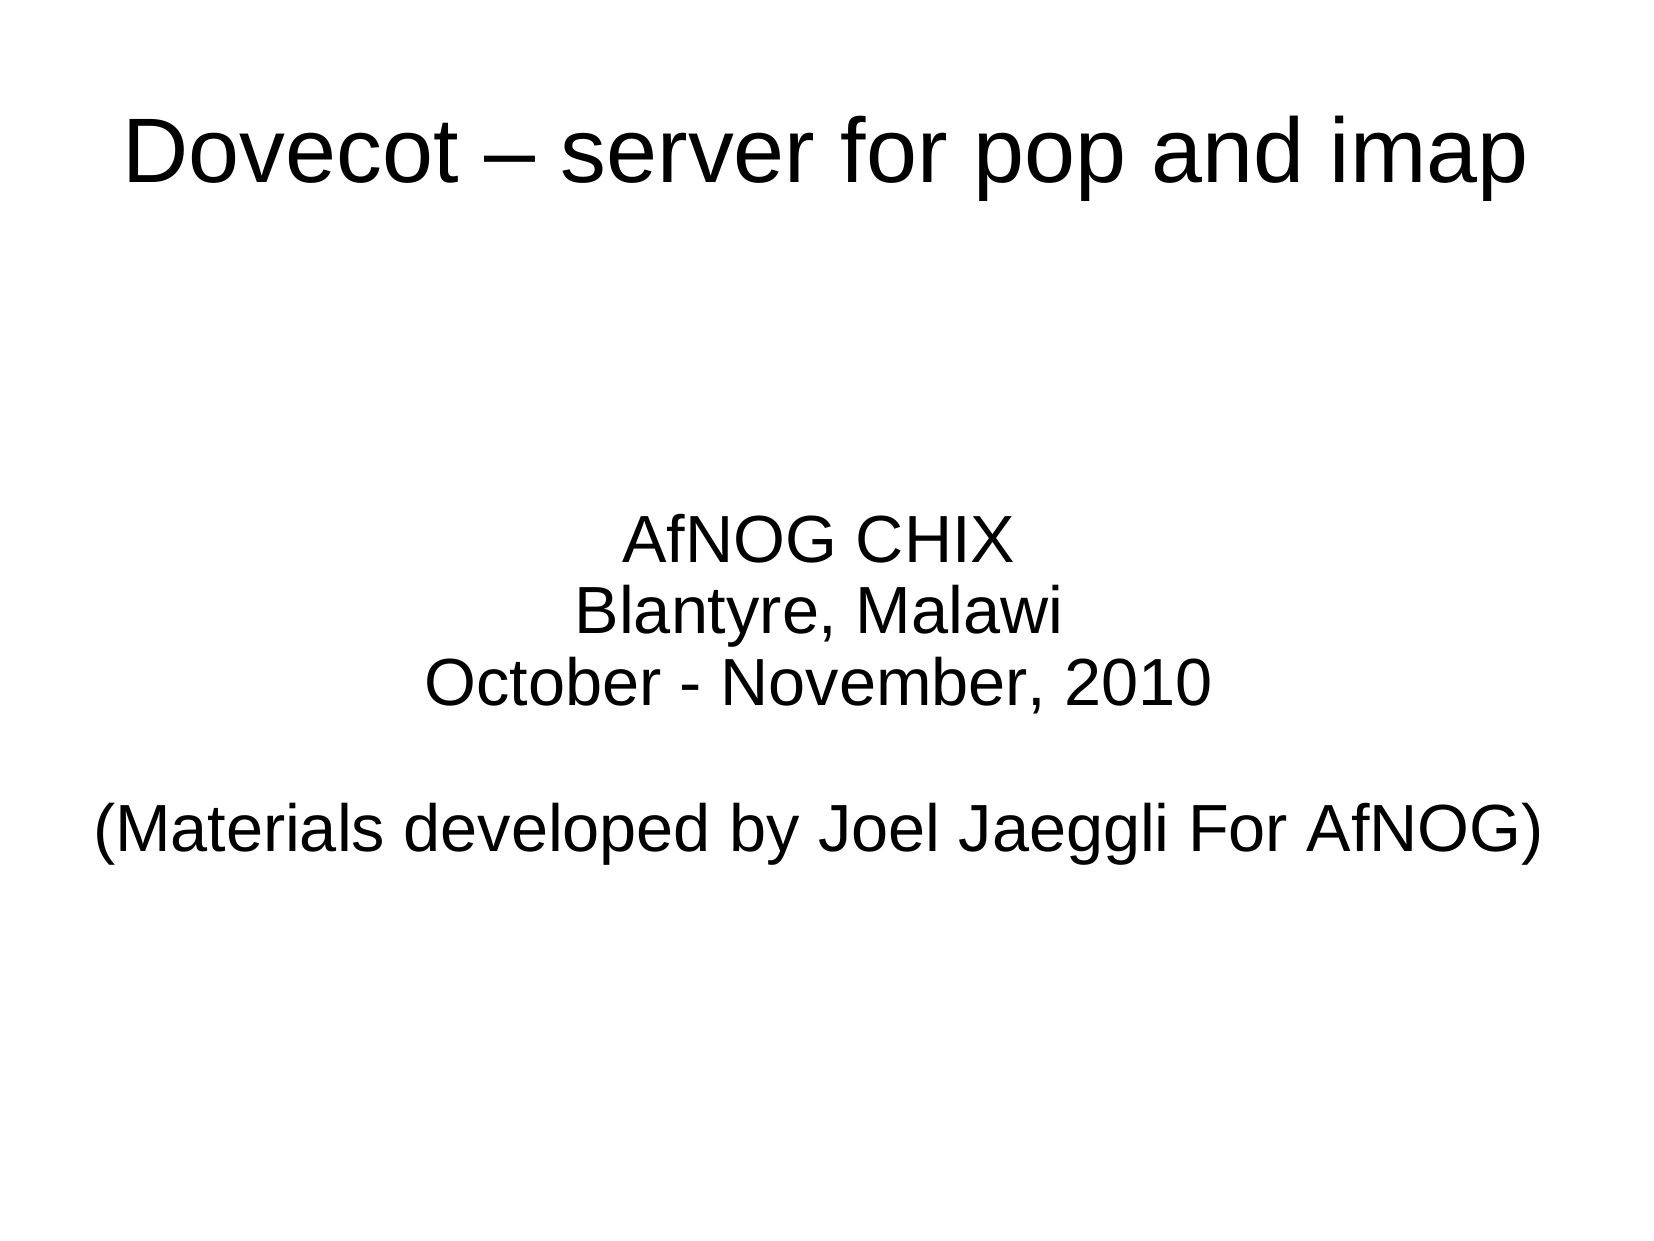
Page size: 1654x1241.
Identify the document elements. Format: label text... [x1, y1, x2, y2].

text_box AfNOG CHIX Blantyre, Malawi October - November, 2010 (Materials developed by Joel Jaeggli For AfNOG)‏ [75, 283, 1564, 1088]
text_box Dovecot – server for pop and imap [82, 56, 1571, 250]
